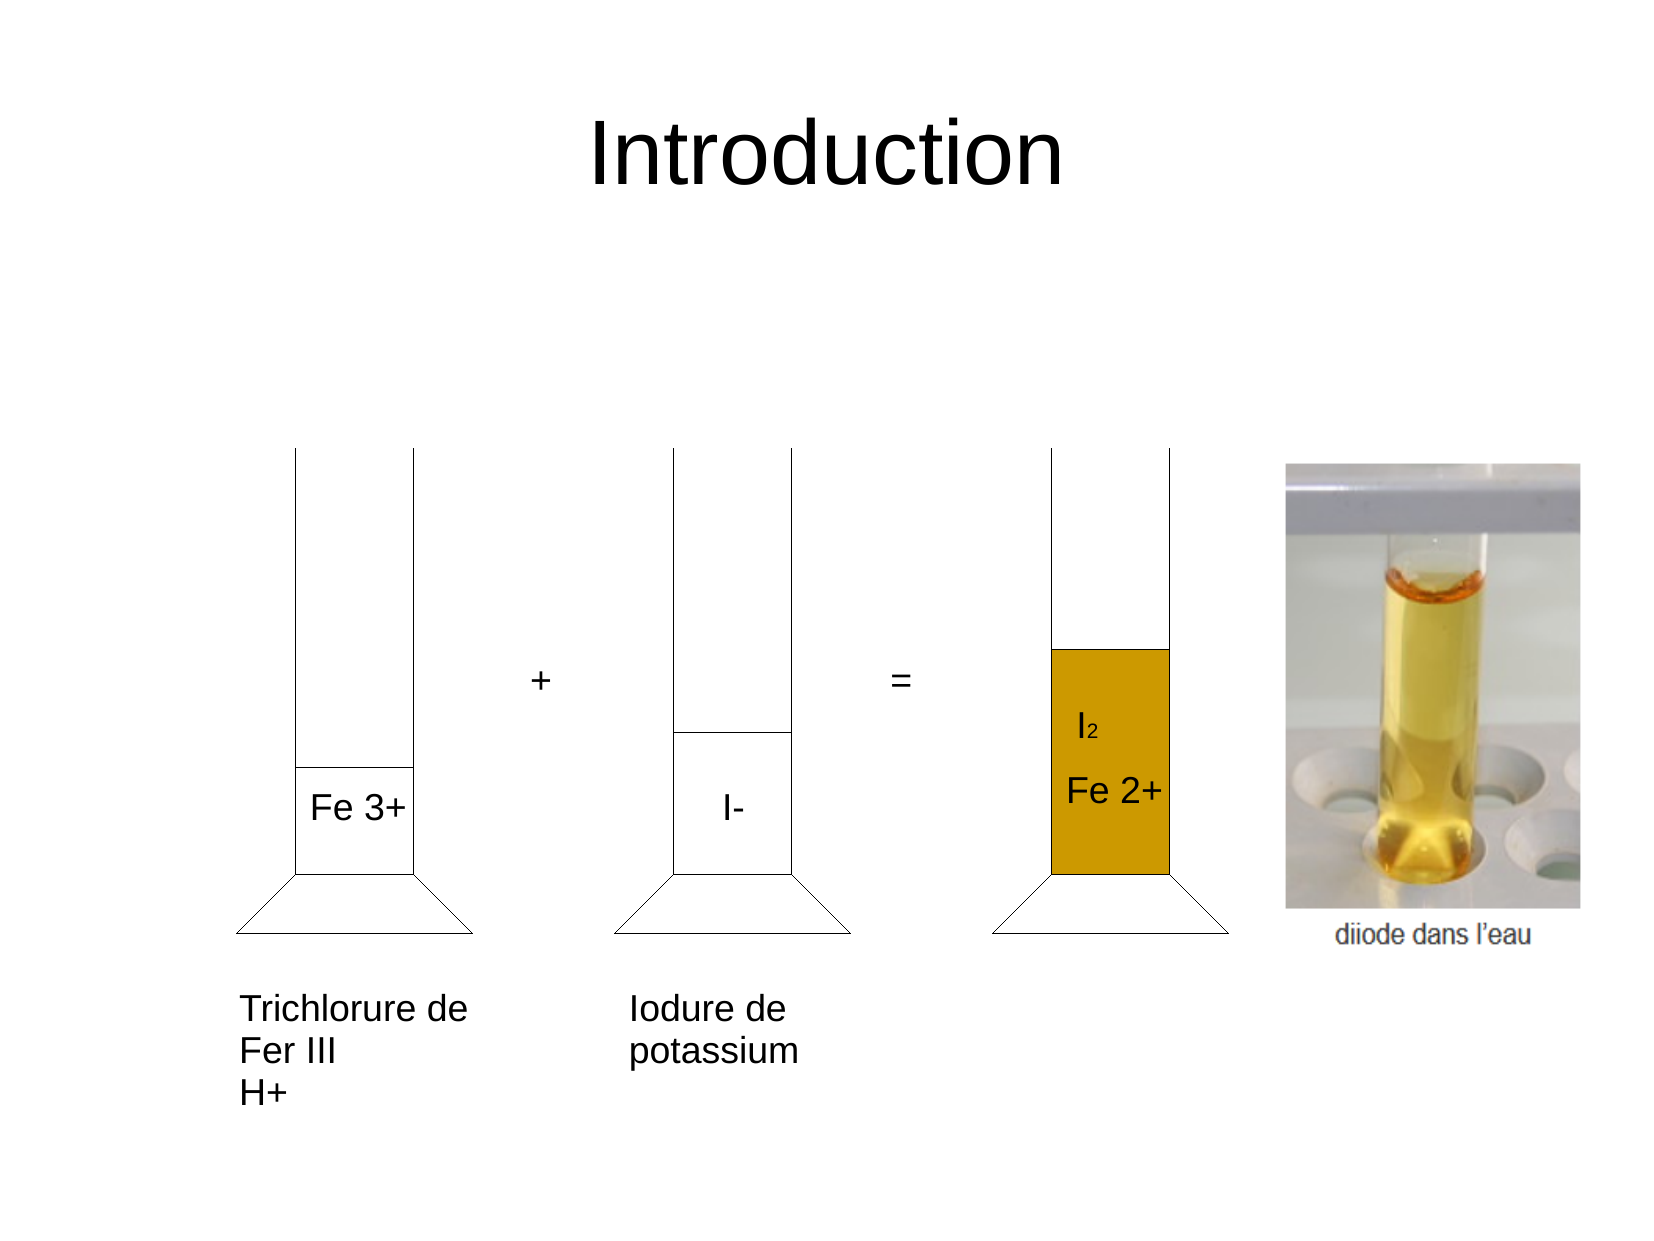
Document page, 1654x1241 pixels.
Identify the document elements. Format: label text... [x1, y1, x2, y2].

text_box = [875, 651, 928, 709]
title Introduction [82, 49, 1571, 257]
text_box I2 Fe 2+ [1051, 696, 1182, 838]
picture [1275, 448, 1590, 957]
text_box I- [696, 779, 815, 839]
text_box [1051, 649, 1170, 696]
text_box Iodure de potassium [614, 980, 851, 1080]
text_box + [515, 651, 567, 709]
text_box Trichlorure de Fer III H+ [224, 980, 485, 1122]
text_box Fe 3+ [295, 779, 426, 879]
text_box [1051, 838, 1170, 875]
